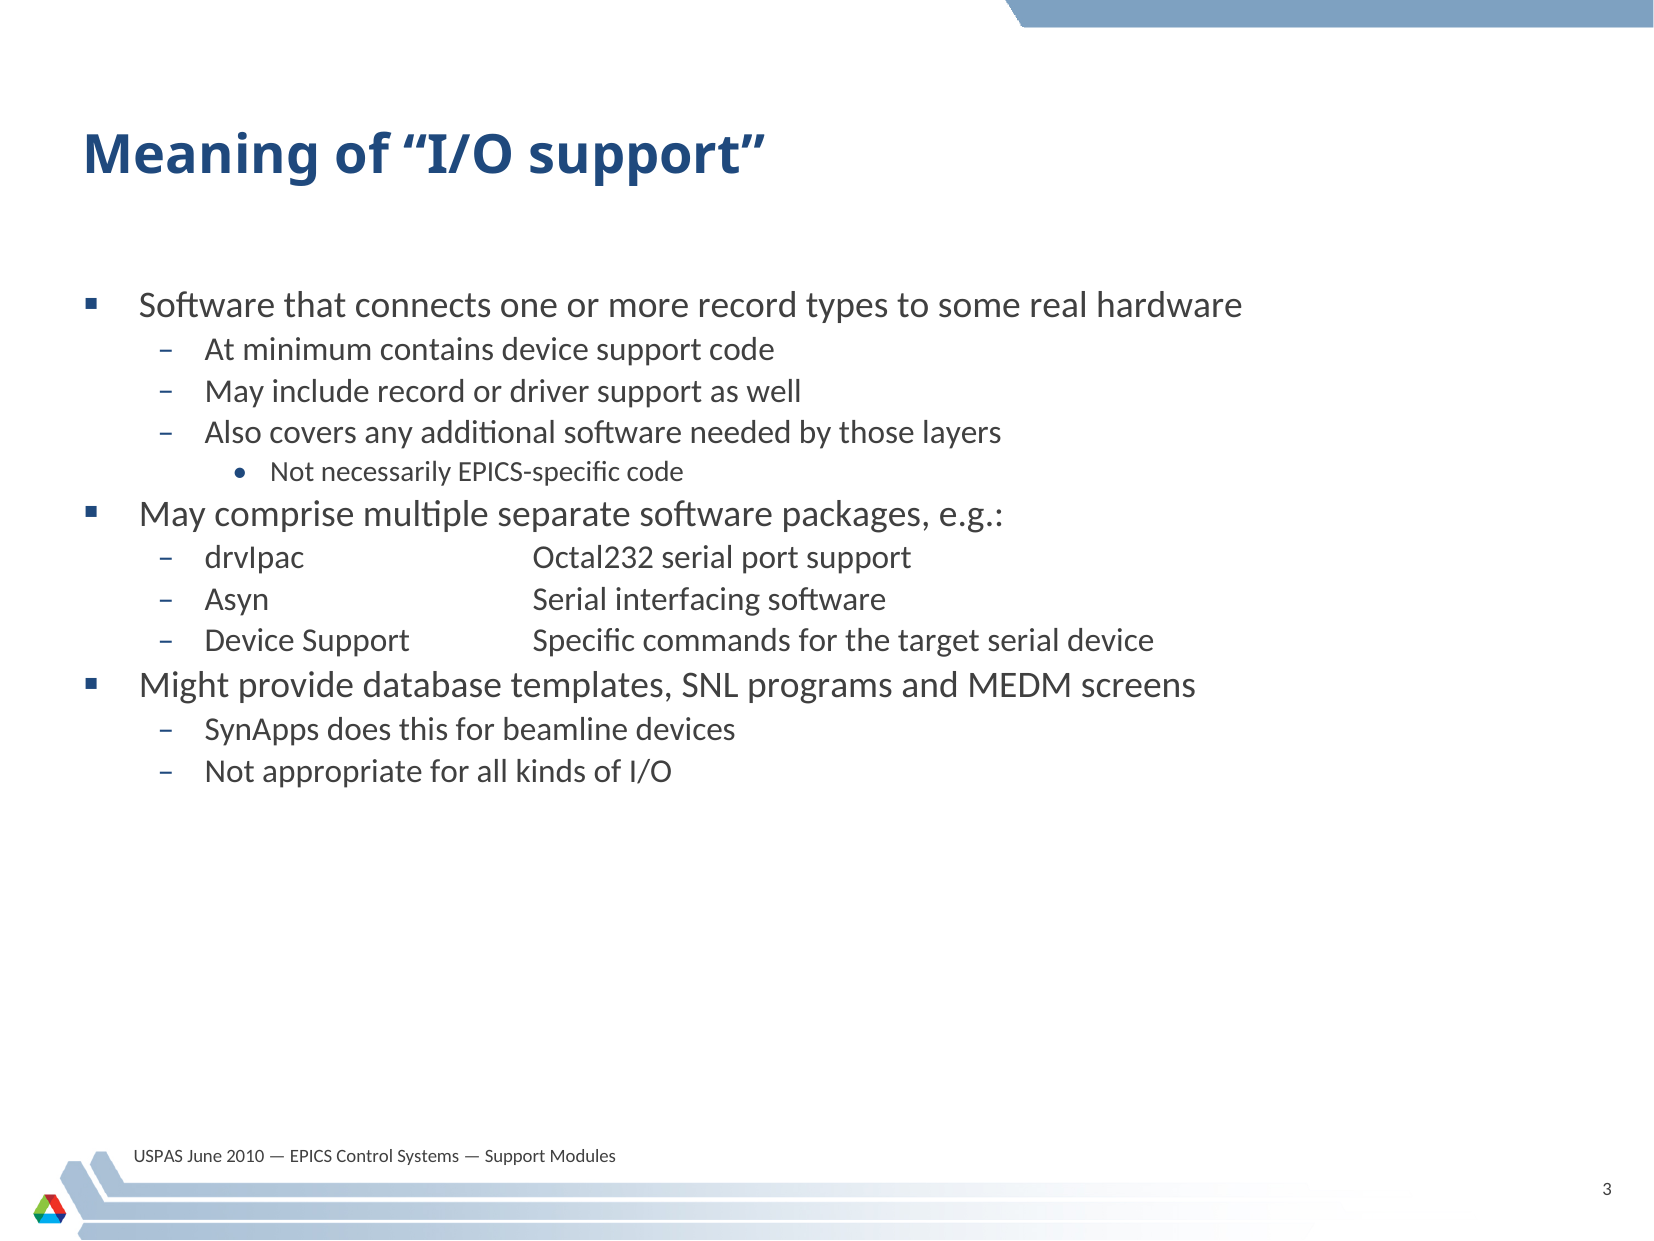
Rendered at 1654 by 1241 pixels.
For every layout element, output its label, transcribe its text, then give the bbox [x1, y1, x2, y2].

picture [0, 1143, 1654, 1240]
list Software that connects one or more record types to some real hardware At minimum contains device support code May include record or driver support as well Also covers any additional software needed by those layers Not necessarily EPICS-specific code May comprise multiple separate software packages, e.g.: drvIpac Octal232 serial port support Asyn Serial interfacing software Device Support Specific commands for the target serial device Might provide database templates, SNL programs and MEDM screens SynApps does this for beamline devices Not appropriate for all kinds of I/O [82, 289, 1571, 855]
picture [0, 0, 1654, 29]
title Meaning of “I/O support” [82, 49, 1571, 257]
